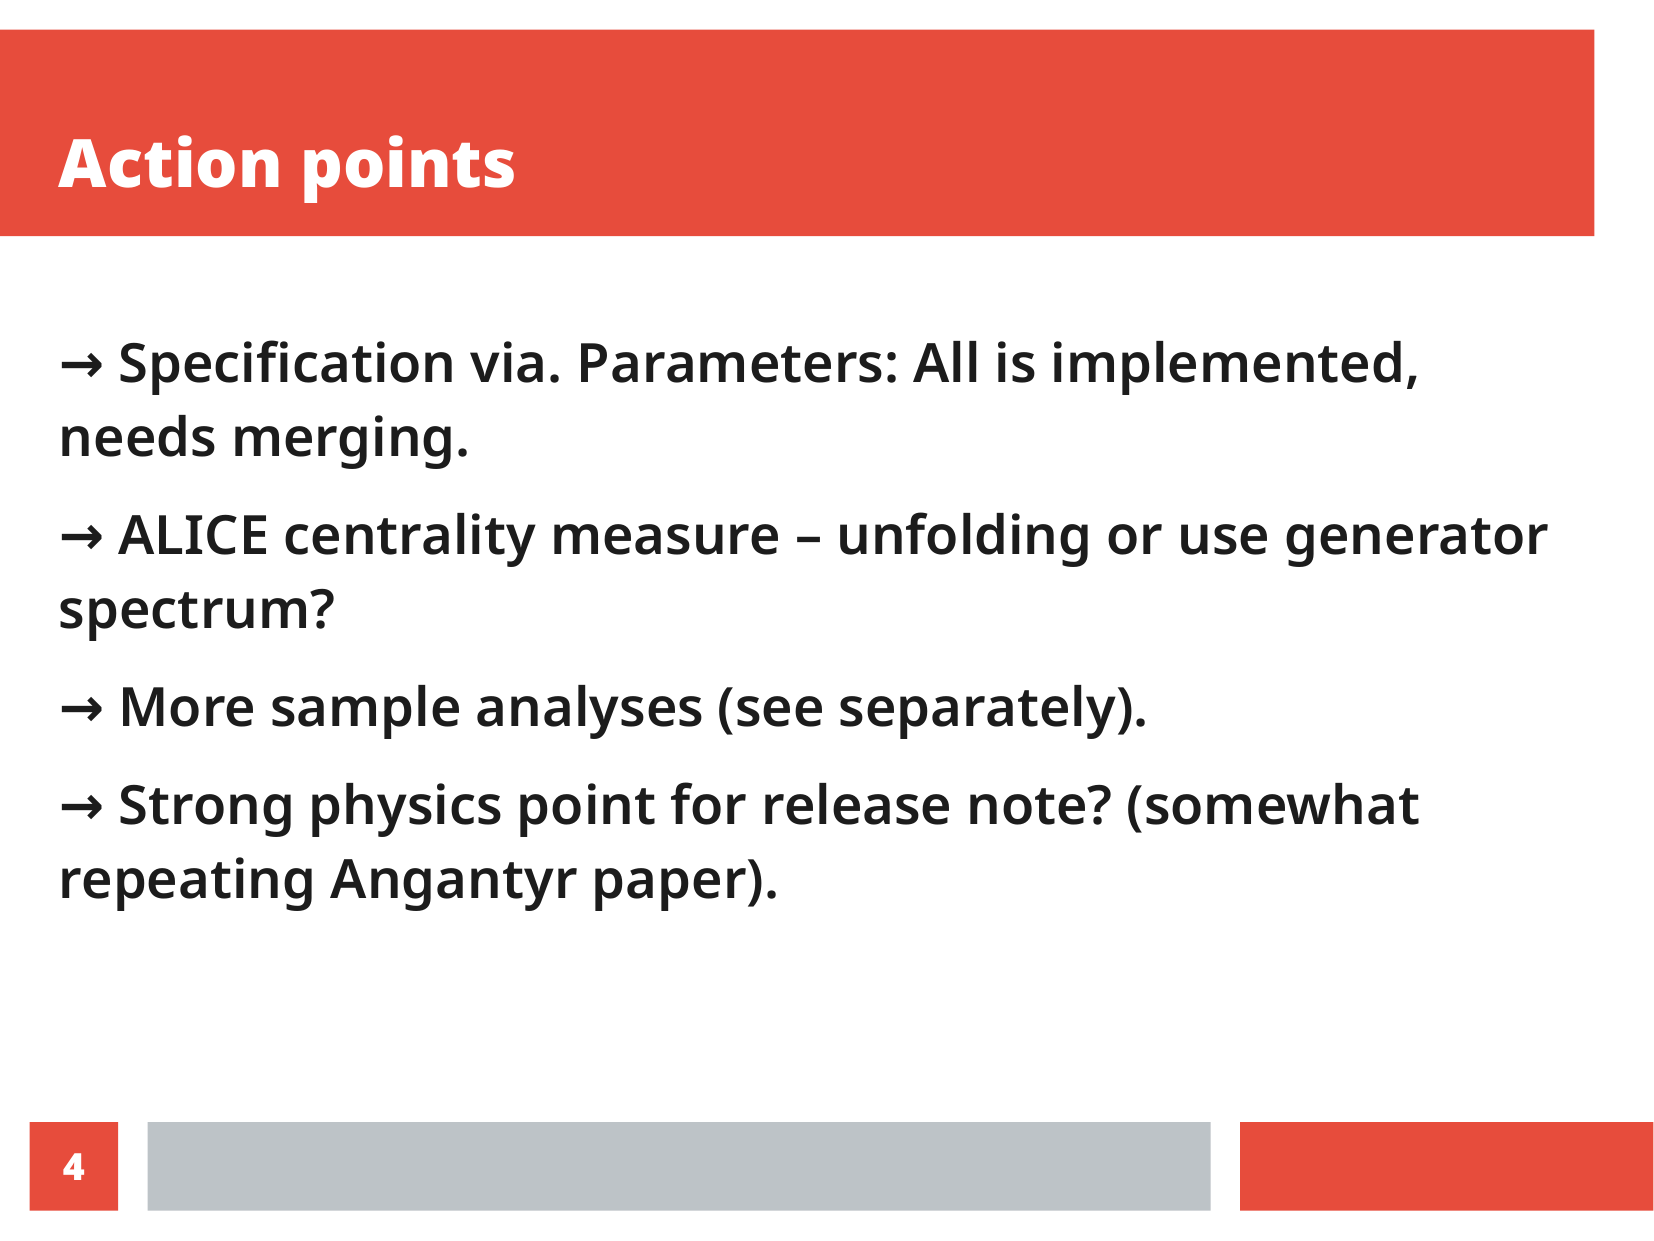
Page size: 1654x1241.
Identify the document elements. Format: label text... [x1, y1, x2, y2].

title Action points [59, 59, 1595, 207]
list → Specification via. Parameters: All is implemented, needs merging. → ALICE centrality measure – unfolding or use generator spectrum? → More sample analyses (see separately). → Strong physics point for release note? (somewhat repeating Angantyr paper). [59, 324, 1565, 1093]
